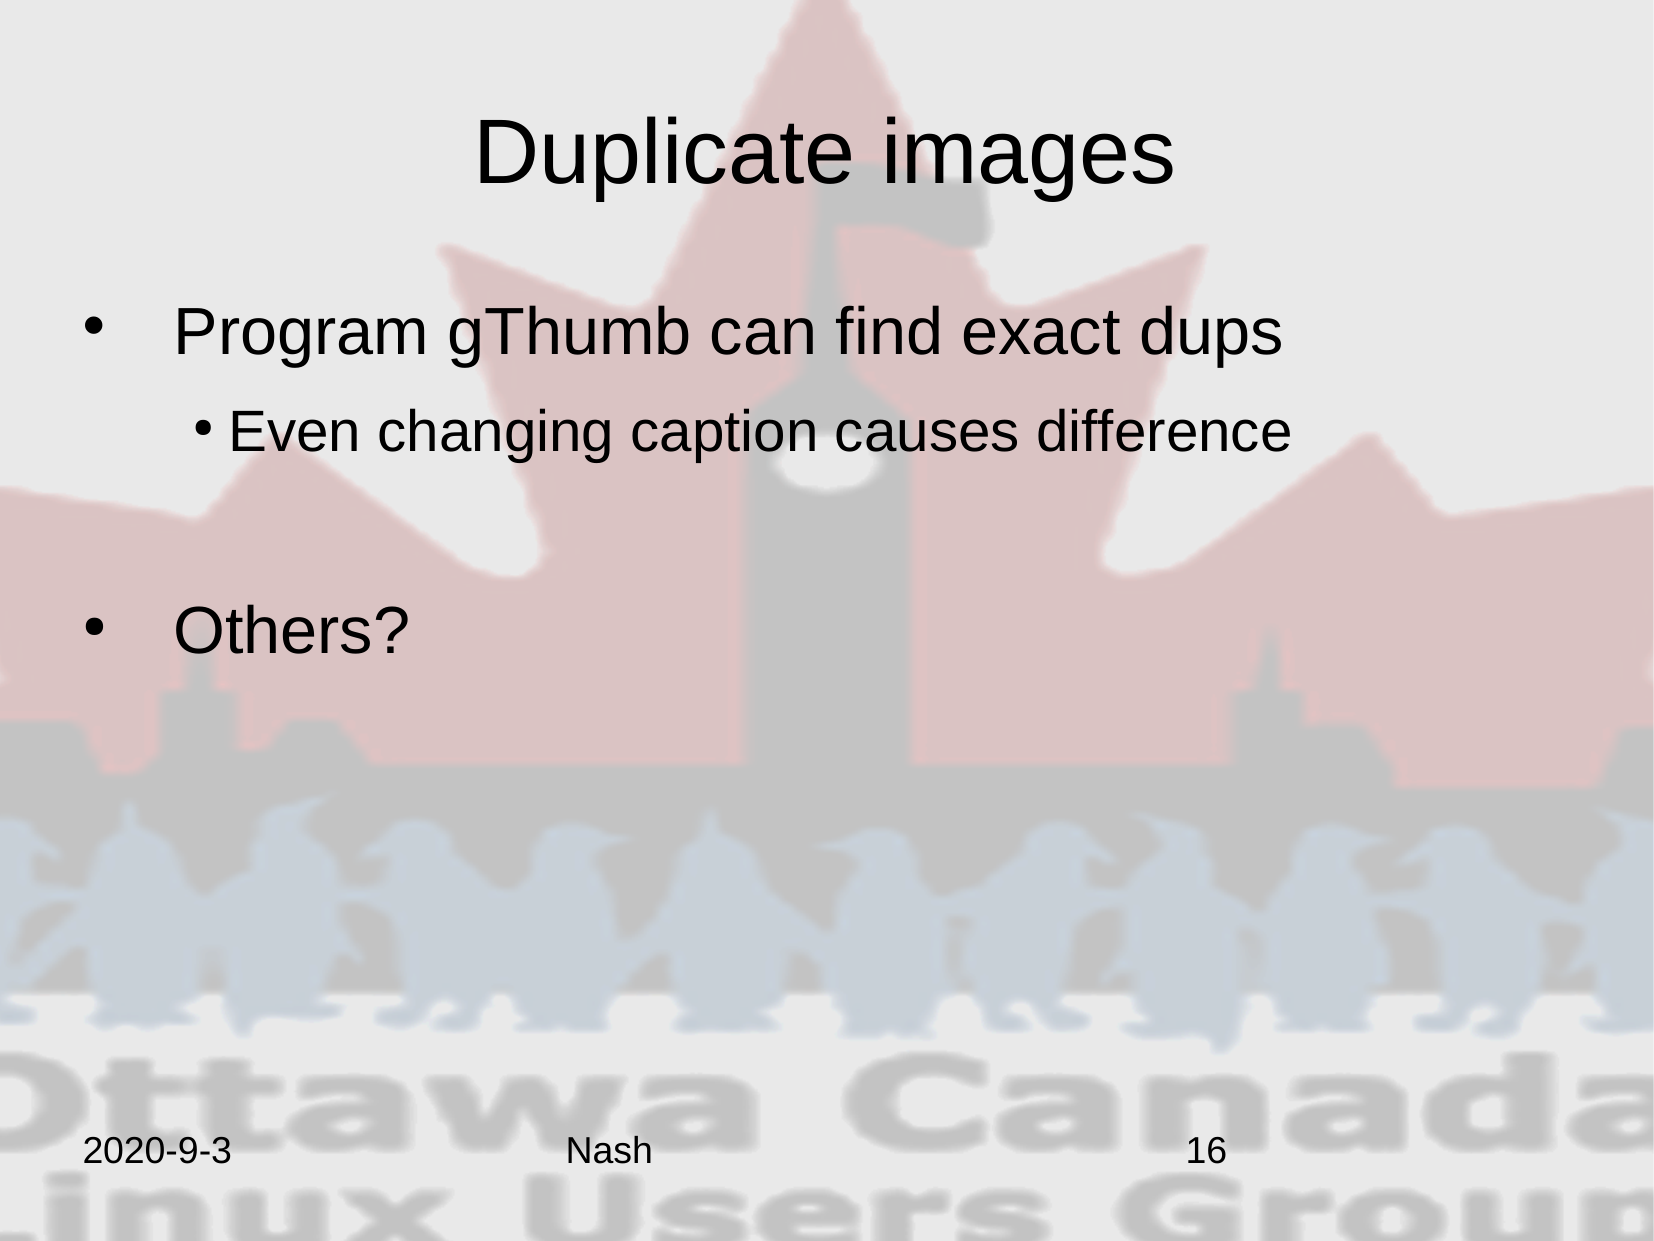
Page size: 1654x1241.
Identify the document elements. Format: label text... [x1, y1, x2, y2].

picture [0, 0, 1654, 1241]
list Program gThumb can find exact dups Even changing caption causes difference Others? [82, 290, 1569, 1008]
title Duplicate images [82, 49, 1569, 255]
